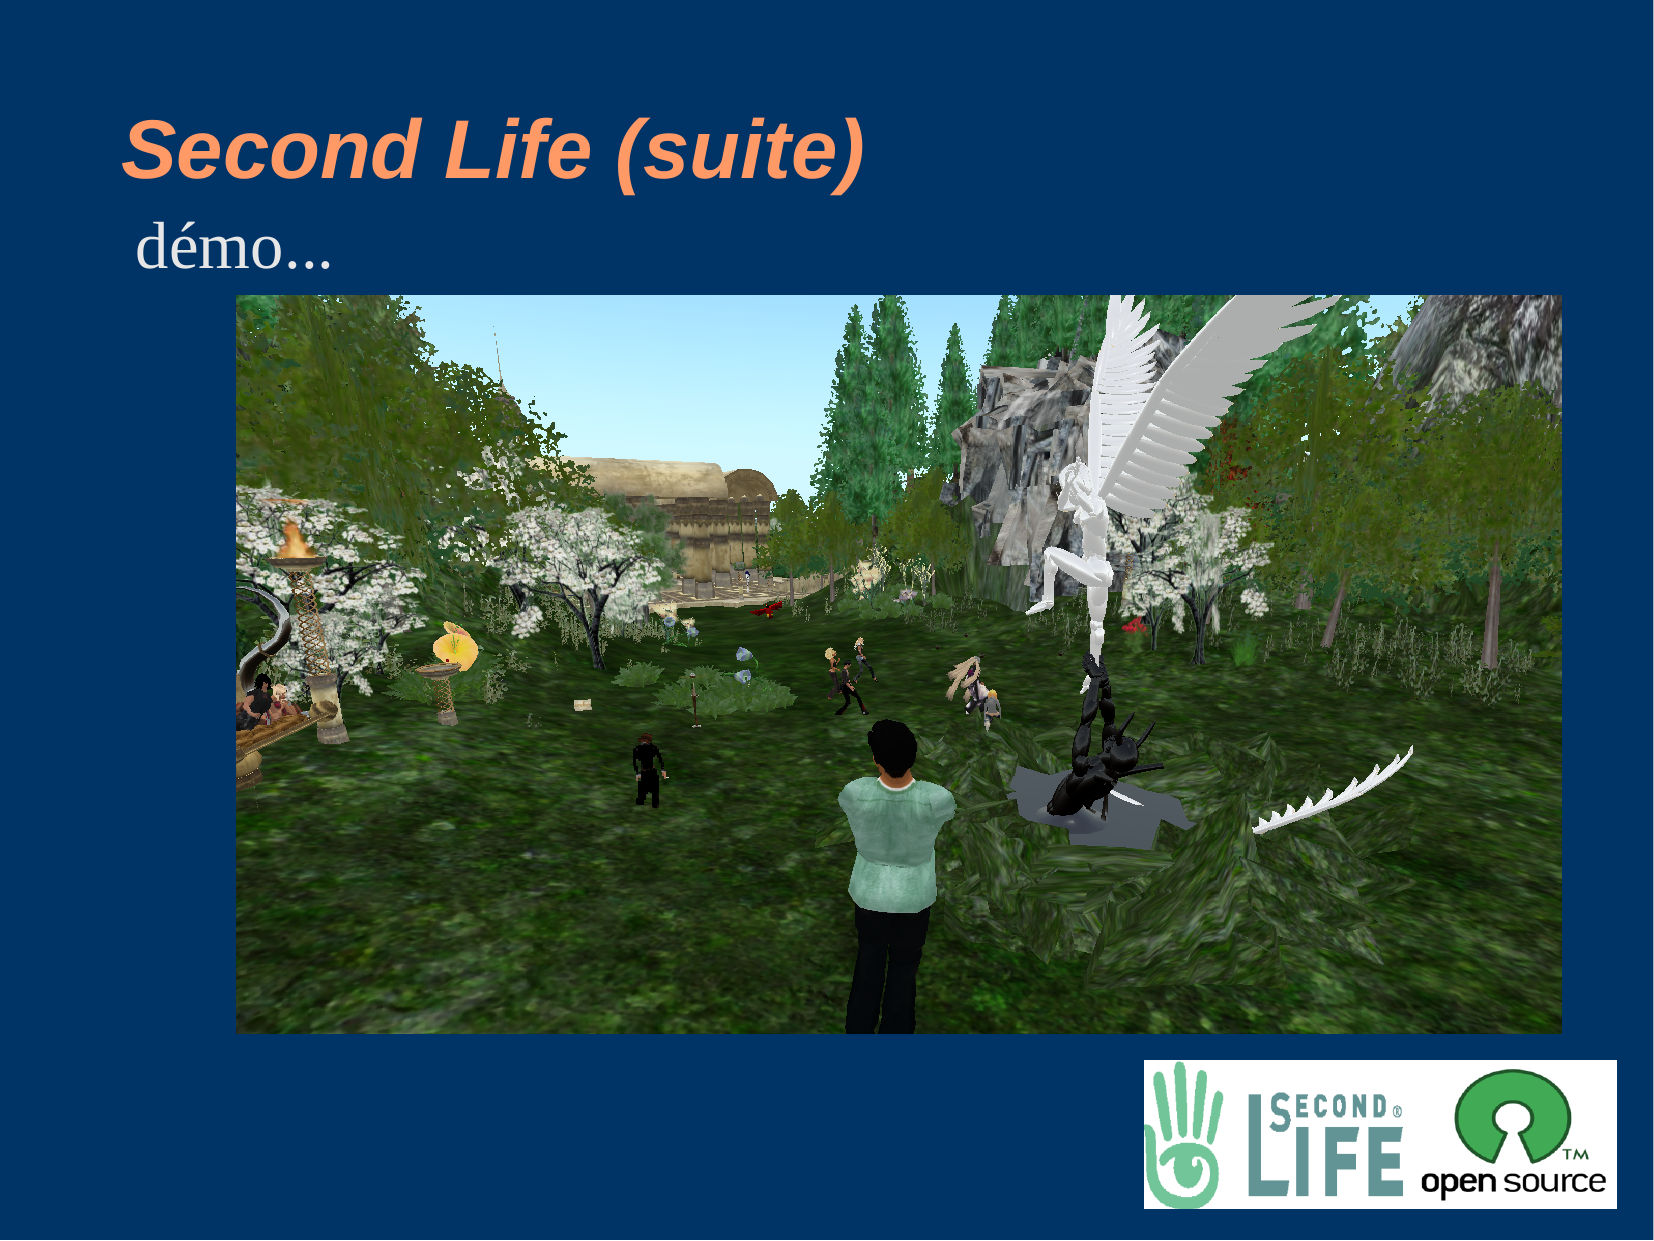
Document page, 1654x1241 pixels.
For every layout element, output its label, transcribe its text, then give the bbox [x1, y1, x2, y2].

list démo... [118, 208, 821, 1004]
title Second Life (suite) [121, 46, 1534, 254]
picture [236, 295, 1562, 1034]
picture [1144, 1060, 1617, 1209]
